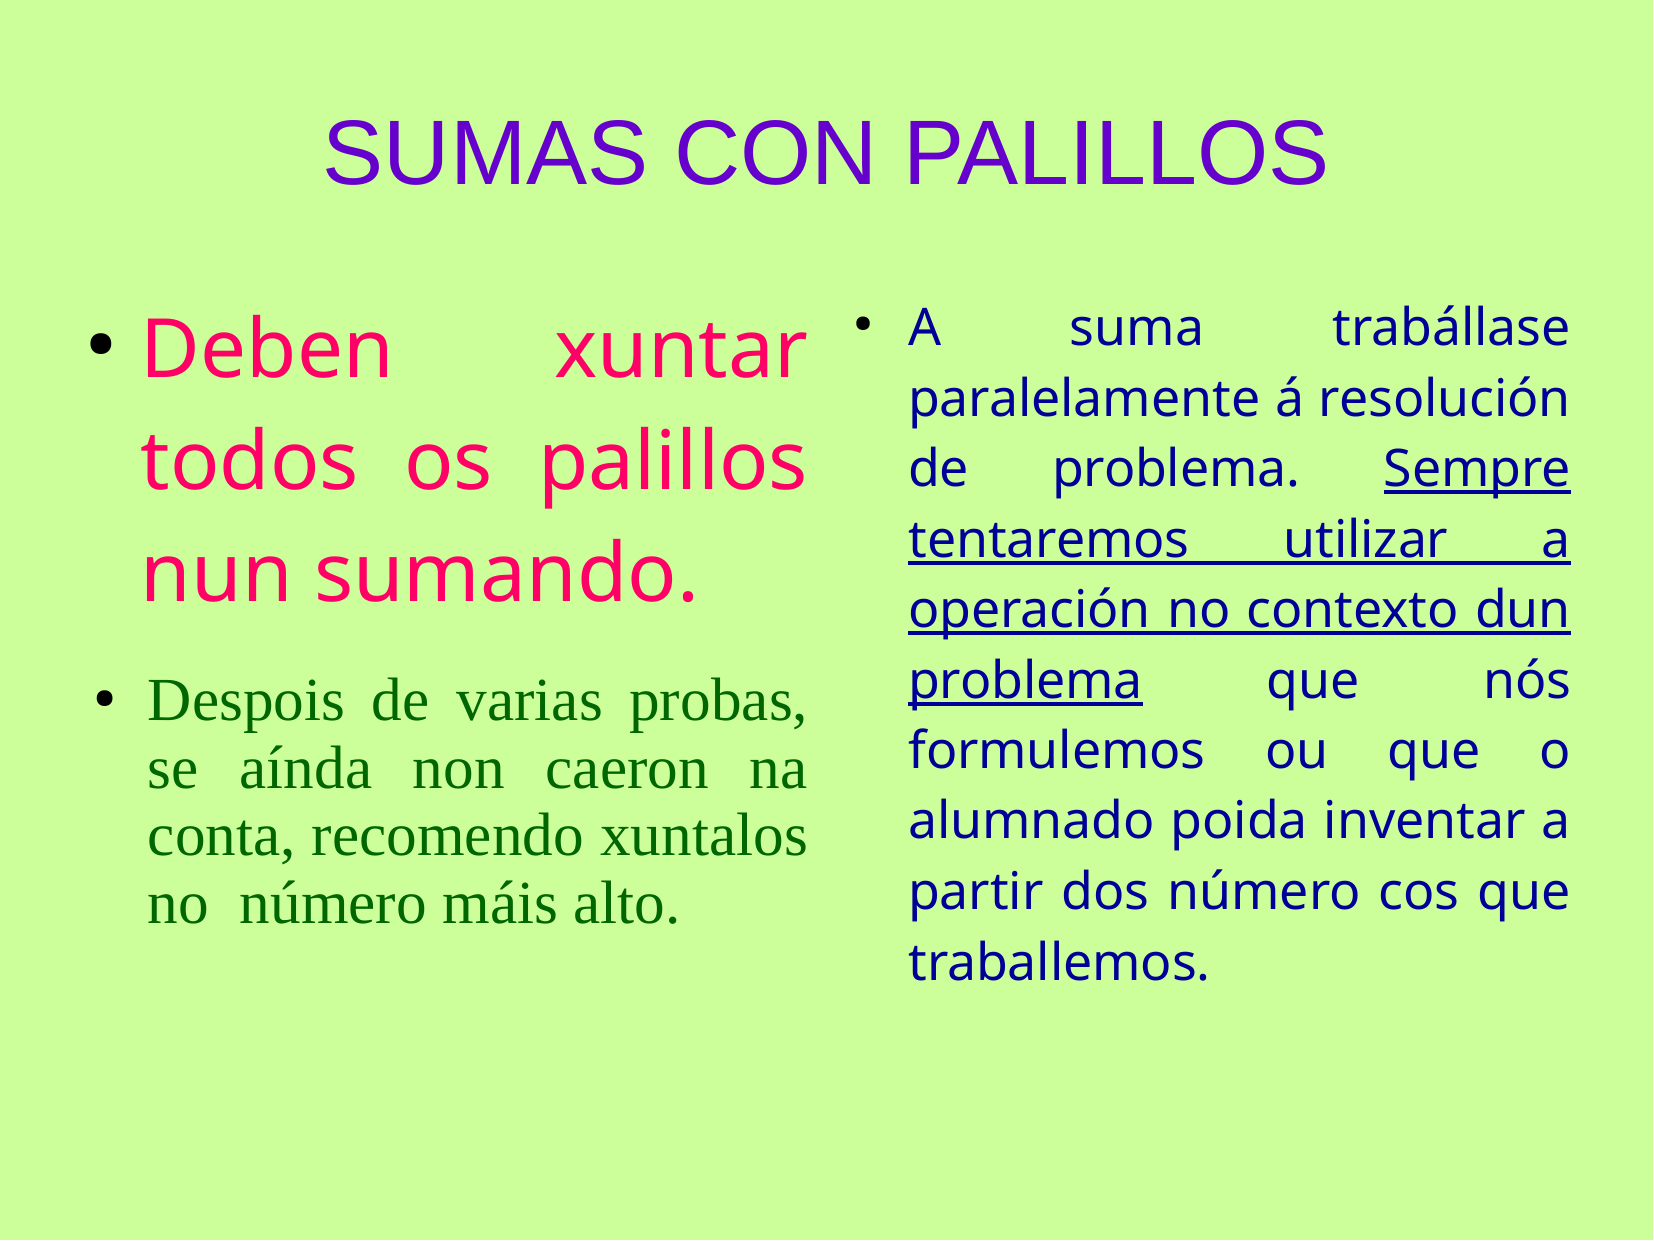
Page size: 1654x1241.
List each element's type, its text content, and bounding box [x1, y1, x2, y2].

list A suma trabállase paralelamente á resolución de problema. Sempre tentaremos utilizar a operación no contexto dun problema que nós formulemos ou que o alumnado poida inventar a partir dos número cos que traballemos. [845, 290, 1572, 1010]
list Despois de varias probas, se aínda non caeron na conta, recomendo xuntalos no número máis alto. [82, 665, 809, 1009]
list Deben xuntar todos os palillos nun sumando. [82, 290, 809, 634]
title SUMAS CON PALILLOS [82, 49, 1571, 257]
